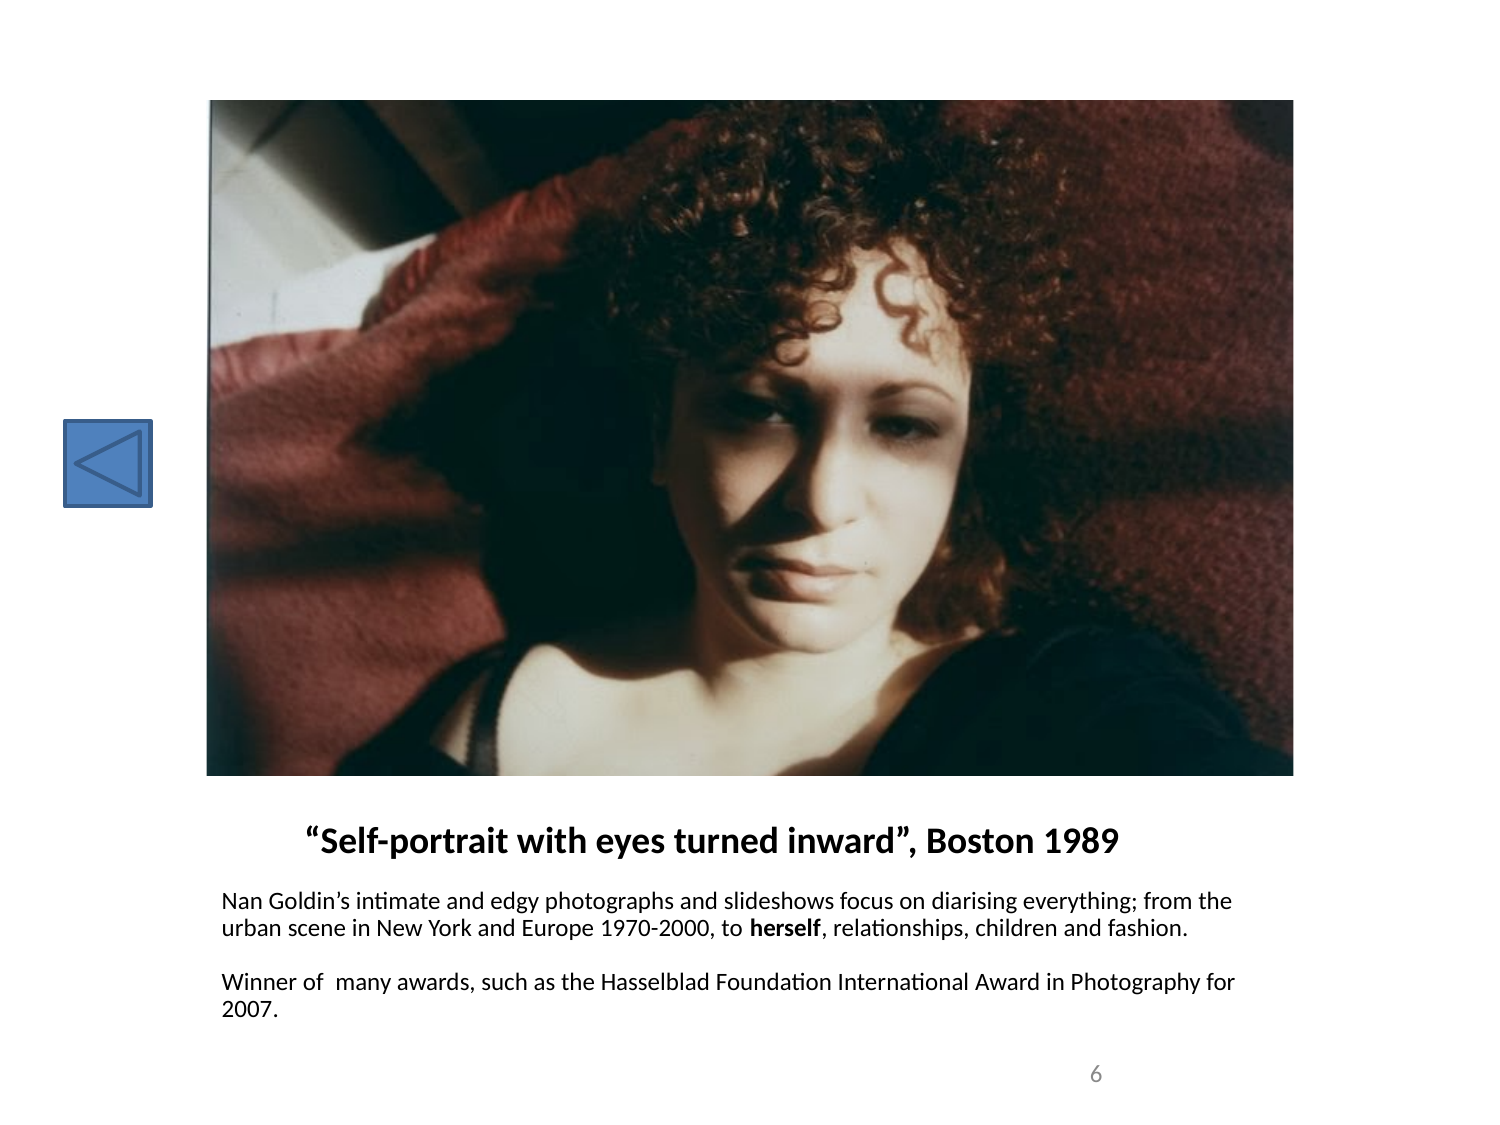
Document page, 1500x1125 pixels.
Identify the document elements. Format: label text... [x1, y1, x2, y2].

picture [206, 100, 1294, 776]
list Nan Goldin’s intimate and edgy photographs and slideshows focus on diarising everything; from the urban scene in New York and Europe 1970-2000, to herself, relationships, children and fashion. Winner of many awards, such as the Hasselblad Foundation International Award in Photography for 2007. [206, 880, 1294, 1047]
title “Self-portrait with eyes turned inward”, Boston 1989 [289, 776, 1190, 869]
text_box 6 [1074, 1042, 1426, 1103]
text_box [64, 420, 151, 507]
